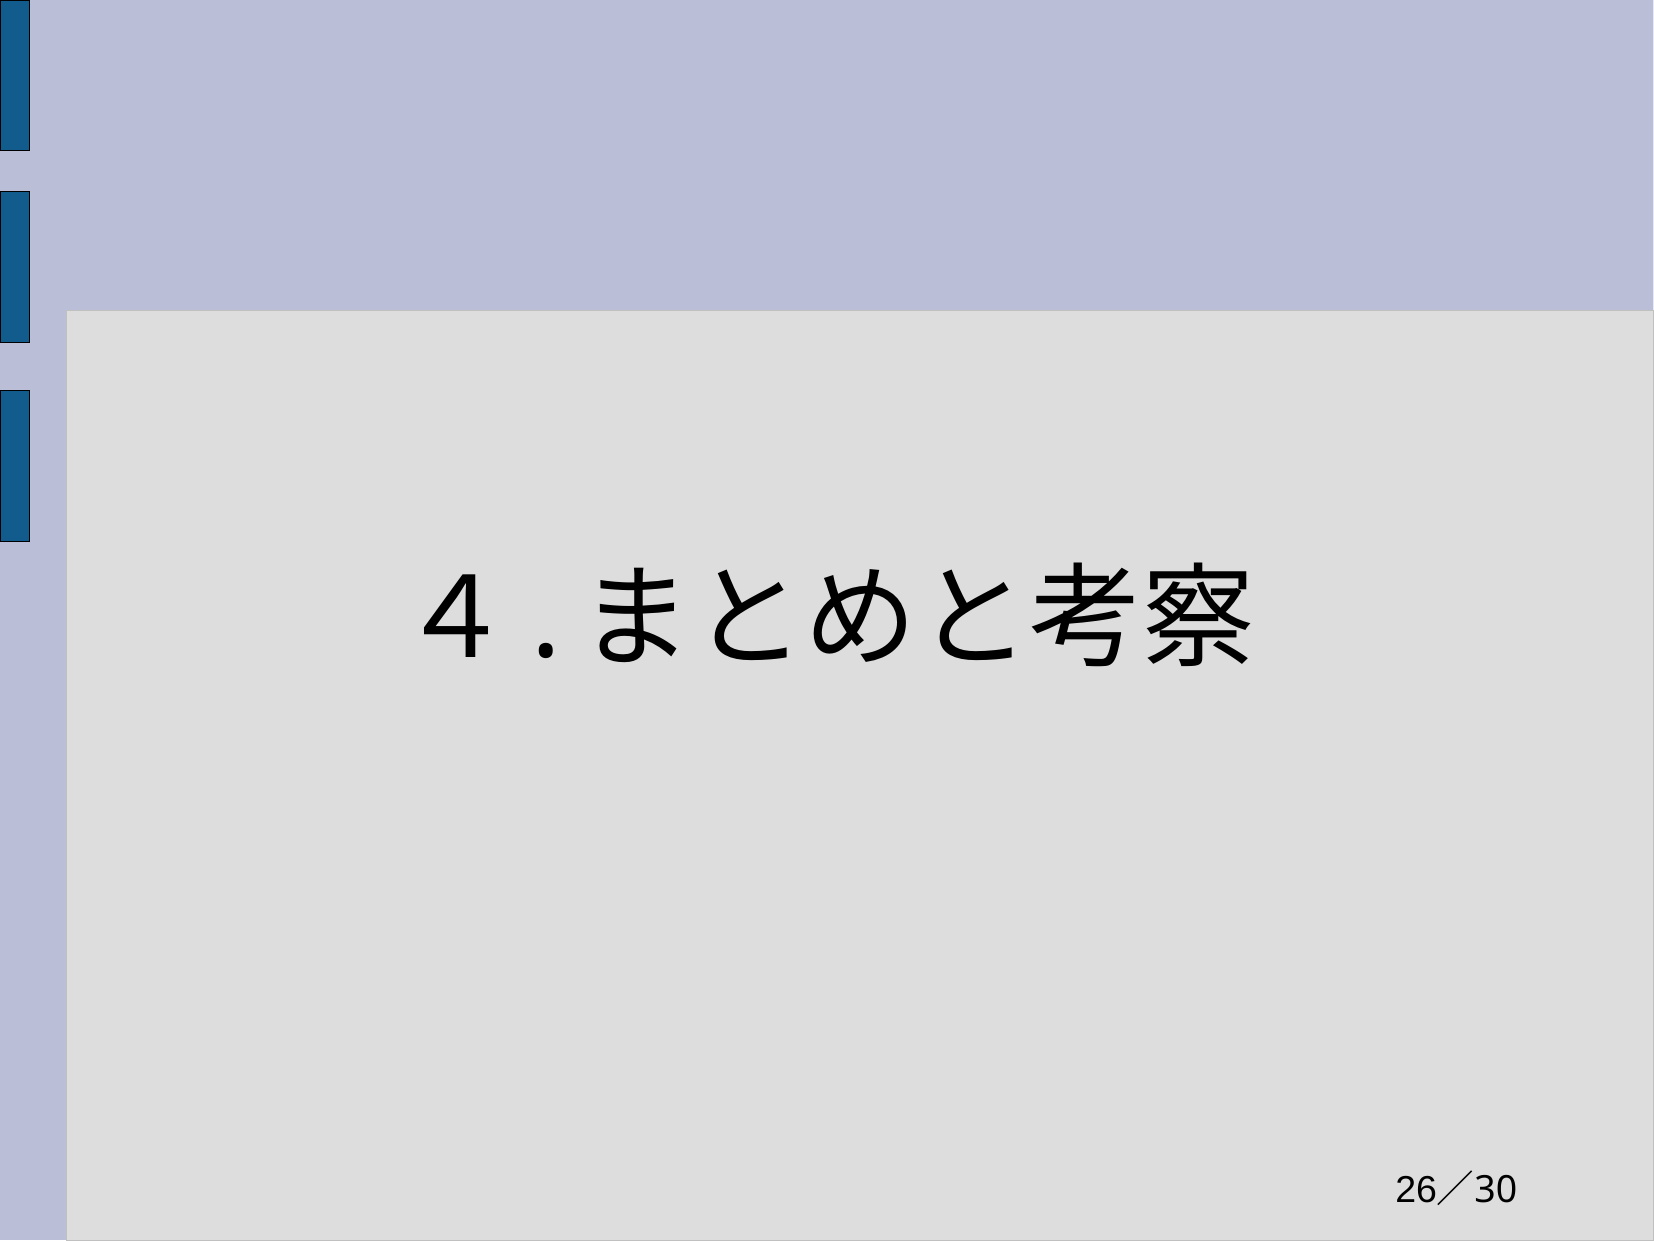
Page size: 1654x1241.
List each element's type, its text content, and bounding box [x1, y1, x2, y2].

subtitle ４.まとめと考察 [121, 91, 1534, 1126]
